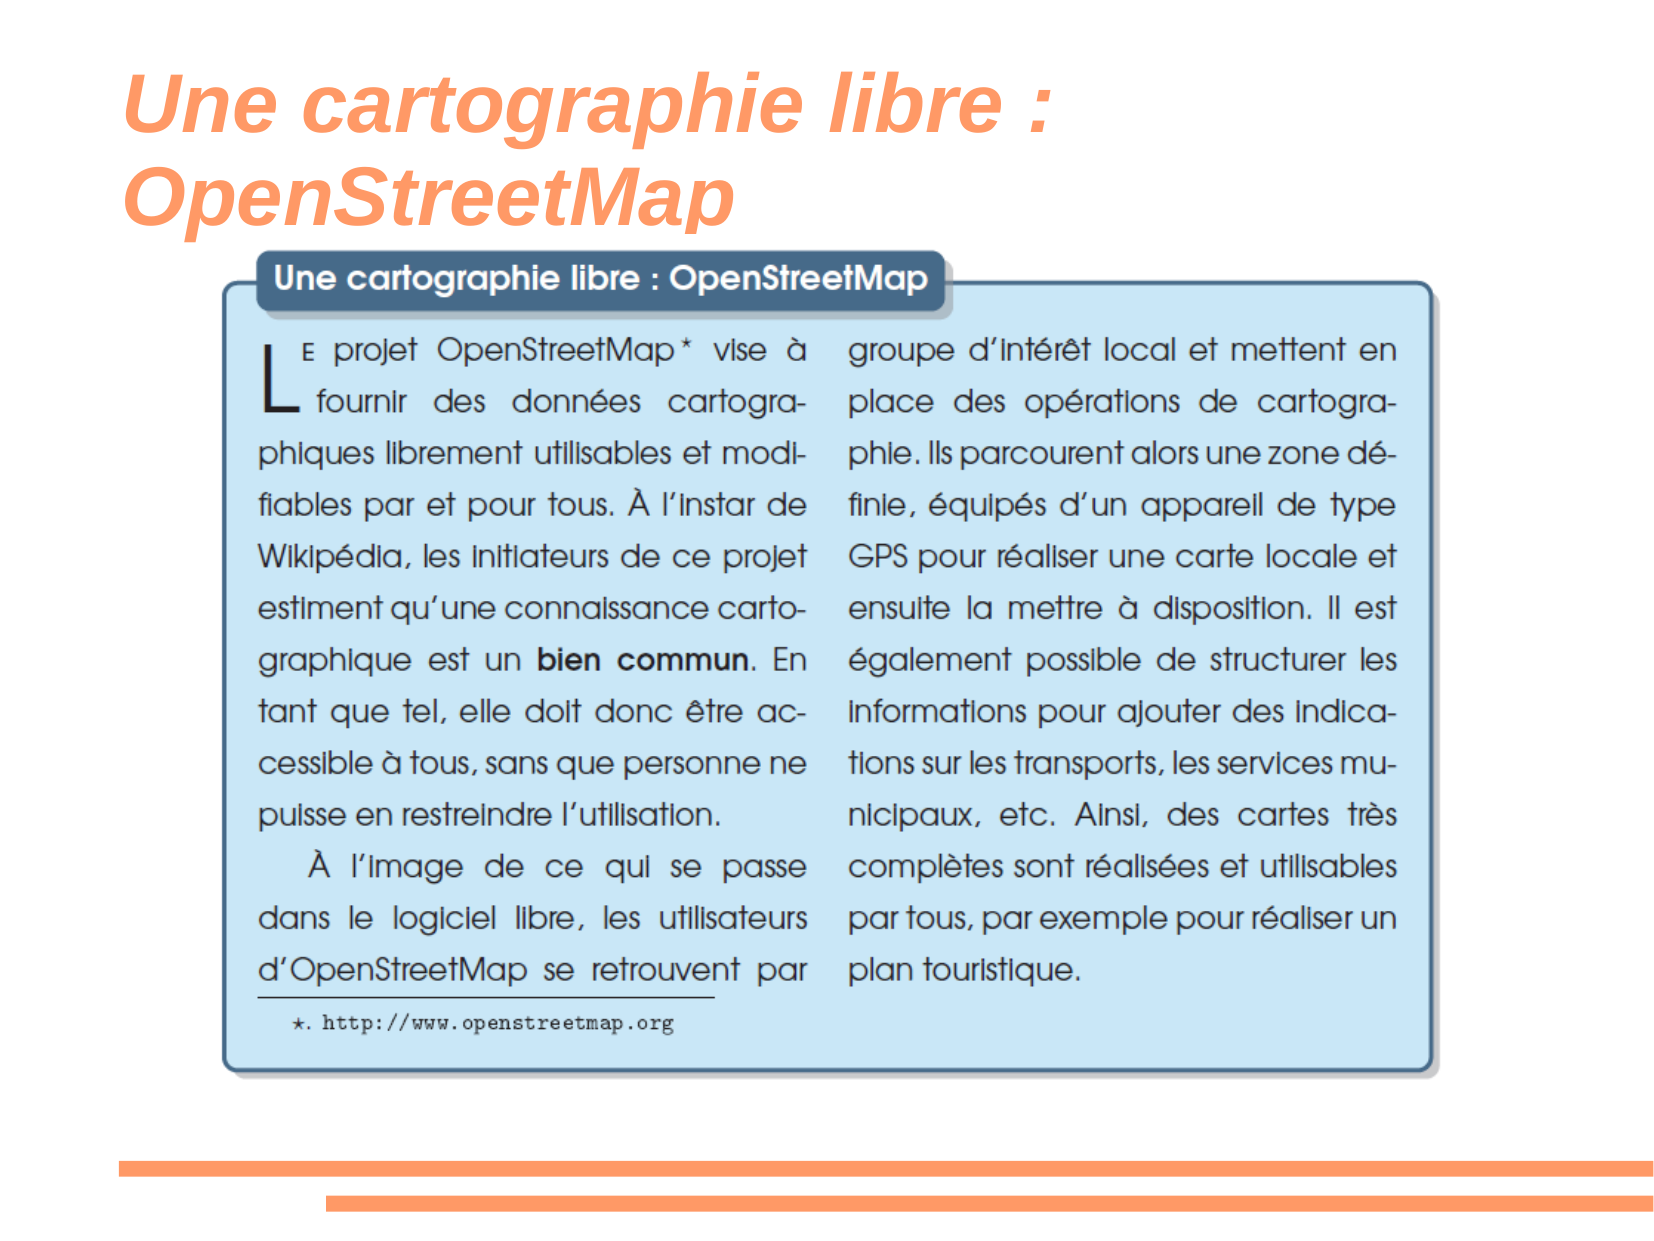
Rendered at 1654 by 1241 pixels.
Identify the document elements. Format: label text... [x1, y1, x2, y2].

picture [206, 234, 1464, 1093]
title Une cartographie libre : OpenStreetMap [121, 46, 1534, 254]
